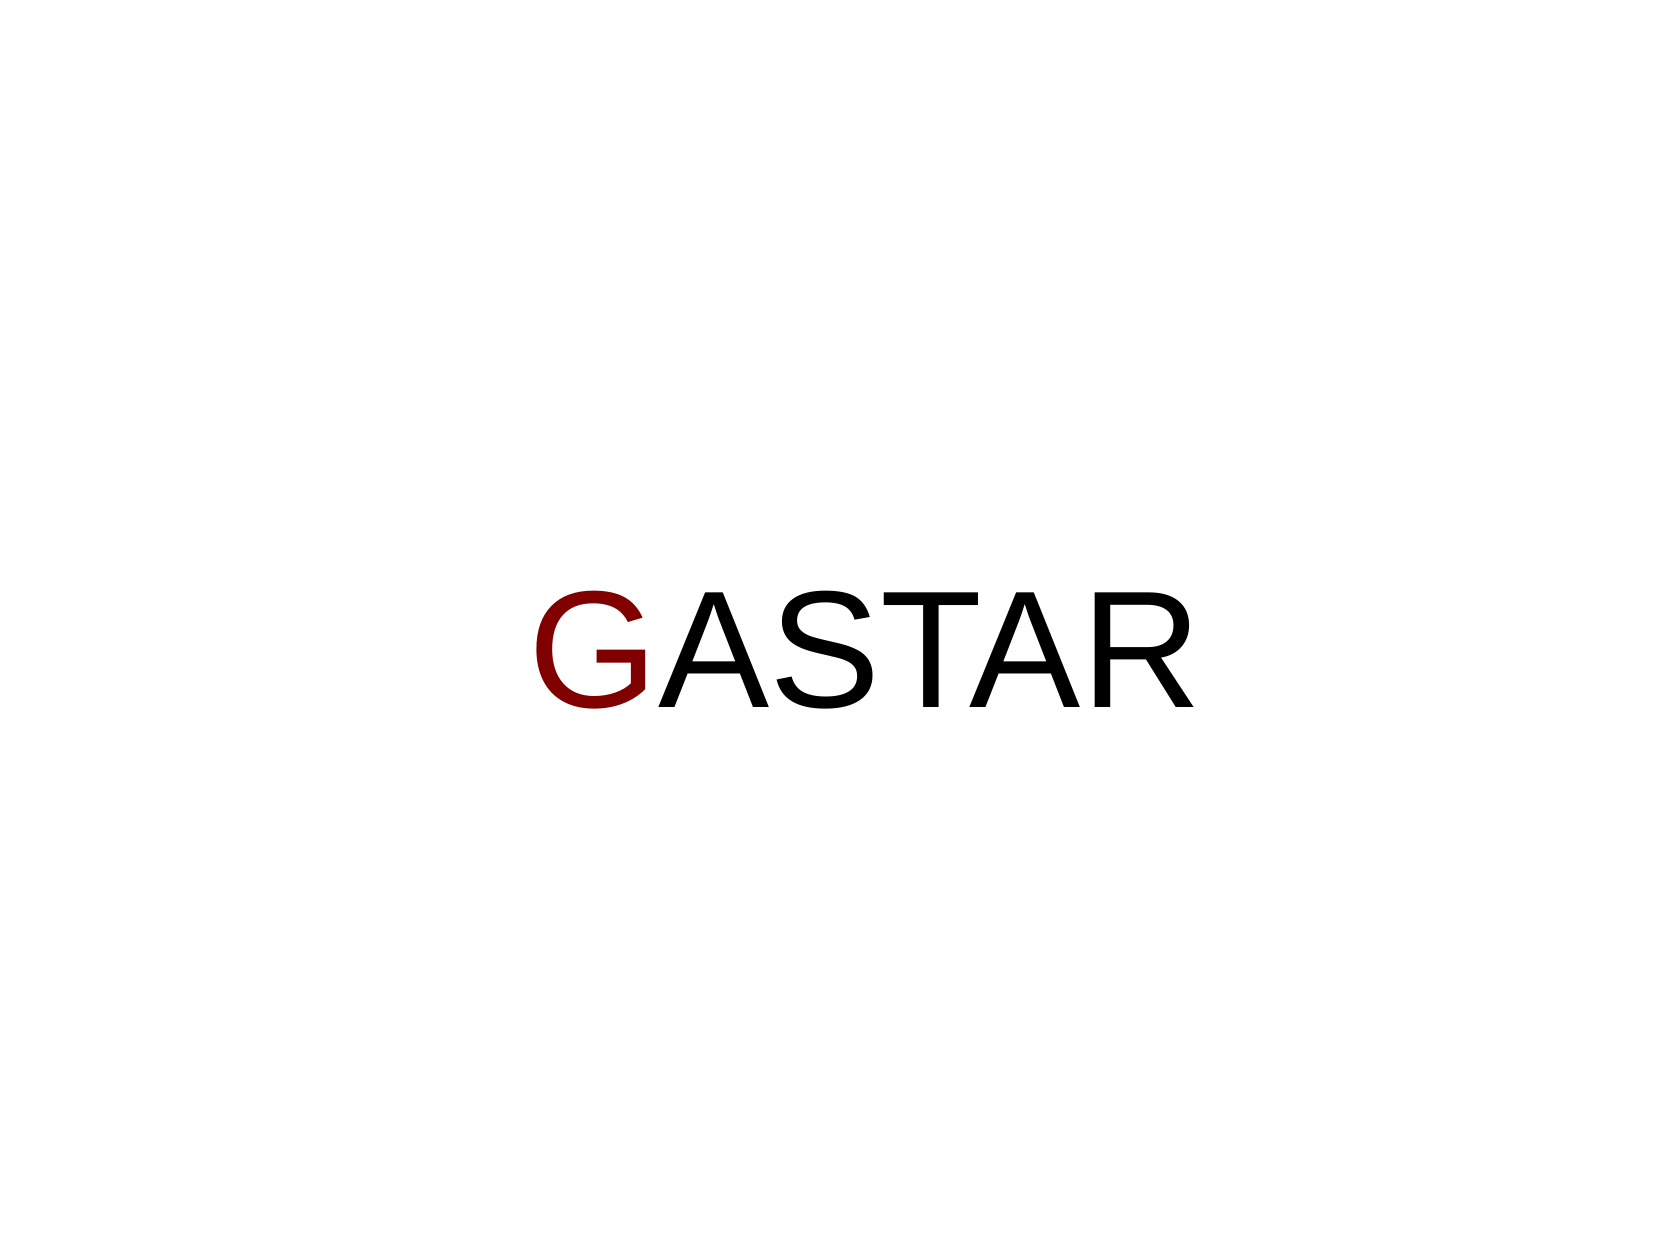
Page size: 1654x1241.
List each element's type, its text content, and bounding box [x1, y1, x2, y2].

list GASTAR [82, 290, 1571, 1010]
